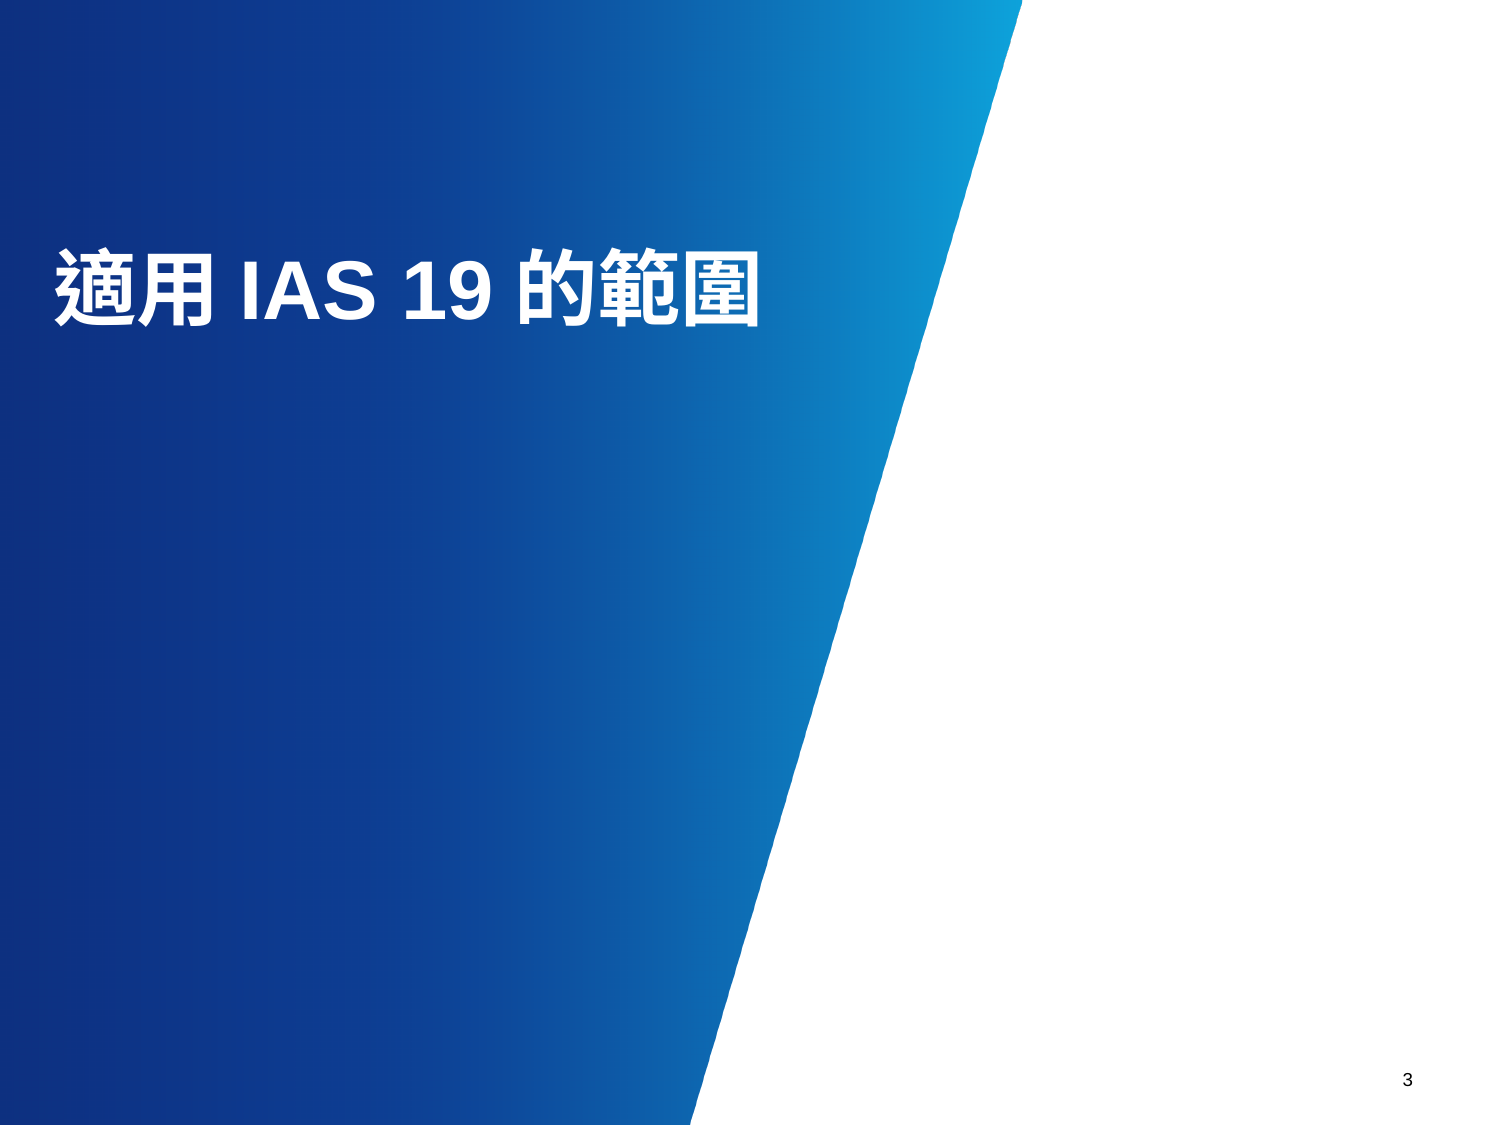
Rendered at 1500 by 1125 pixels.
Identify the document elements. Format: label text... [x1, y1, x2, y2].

title 適用IAS 19的範圍 [53, 235, 850, 591]
text_box [1387, 1060, 1500, 1114]
